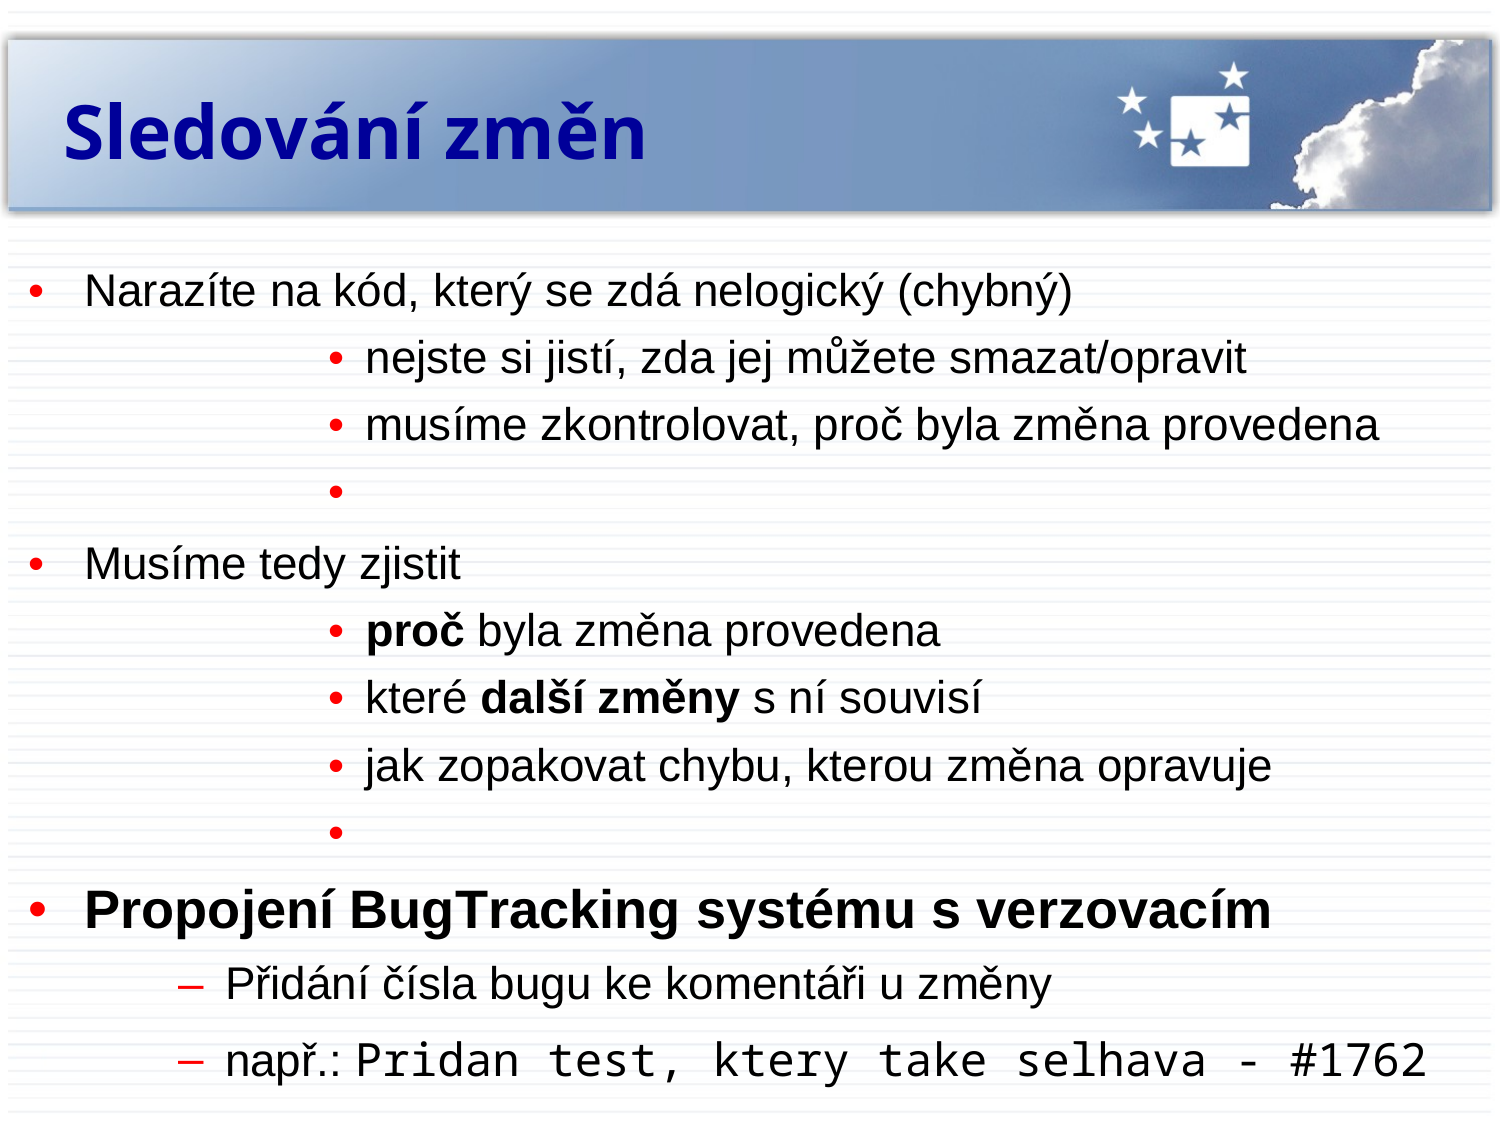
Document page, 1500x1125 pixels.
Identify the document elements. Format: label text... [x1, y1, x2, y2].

title Sledování změn [63, 26, 1414, 229]
list Narazíte na kód, který se zdá nelogický (chybný) nejste si jistí, zda jej můžete smazat/opravit musíme zkontrolovat, proč byla změna provedena Musíme tedy zjistit proč byla změna provedena které další změny s ní souvisí jak zopakovat chybu, kterou změna opravuje Propojení BugTracking systému s verzovacím Přidání čísla bugu ke komentáři u změny např.: Pridan test, ktery take selhava - #1762 [28, 261, 1480, 1123]
picture [0, 0, 1500, 1125]
